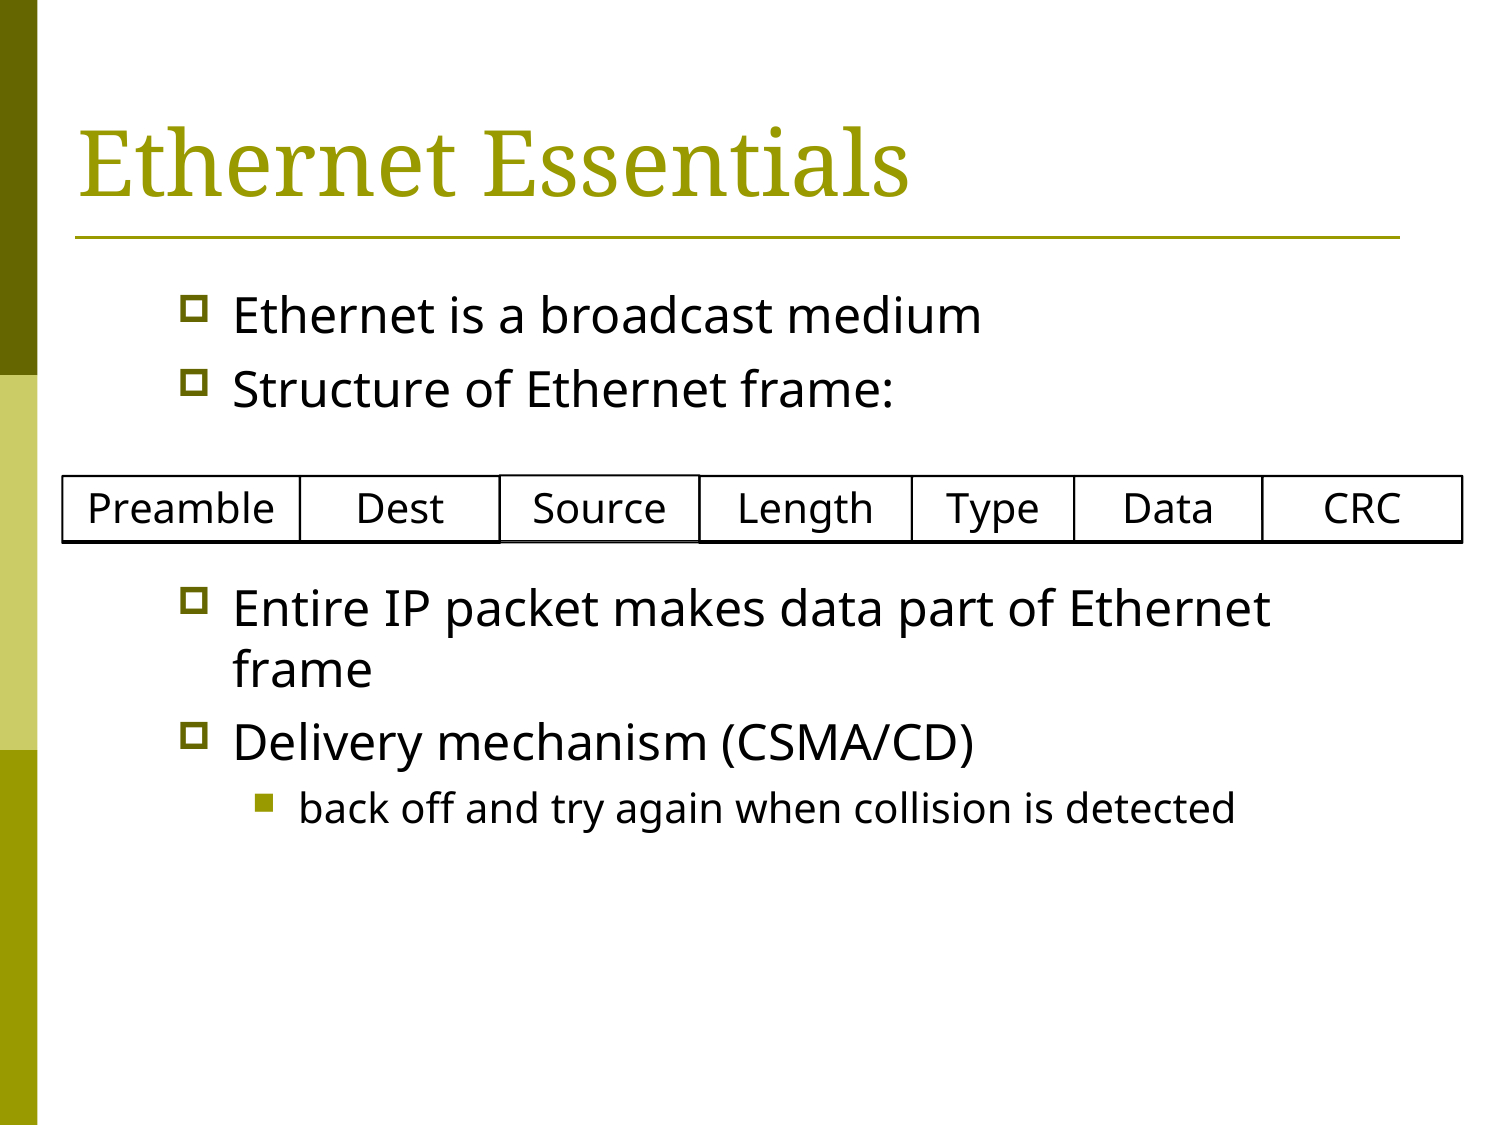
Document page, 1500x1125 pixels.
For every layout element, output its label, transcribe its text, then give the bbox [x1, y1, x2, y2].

text_box Source [499, 475, 698, 541]
list Ethernet is a broadcast medium Structure of Ethernet frame: Entire IP packet makes data part of Ethernet frame Delivery mechanism (CSMA/CD)‏ back off and try again when collision is detected [162, 544, 1431, 951]
title Ethernet Essentials [62, 43, 1338, 225]
text_box Preamble [62, 475, 298, 541]
text_box Dest [300, 475, 498, 541]
text_box CRC [1262, 475, 1463, 541]
text_box Type [911, 475, 1075, 541]
text_box Data [1076, 475, 1261, 541]
text_box Length [699, 475, 910, 541]
list Ethernet is a broadcast medium Structure of Ethernet frame: Entire IP packet makes data part of Ethernet frame Delivery mechanism (CSMA/CD)‏ back off and try again when collision is detected [162, 275, 1431, 474]
